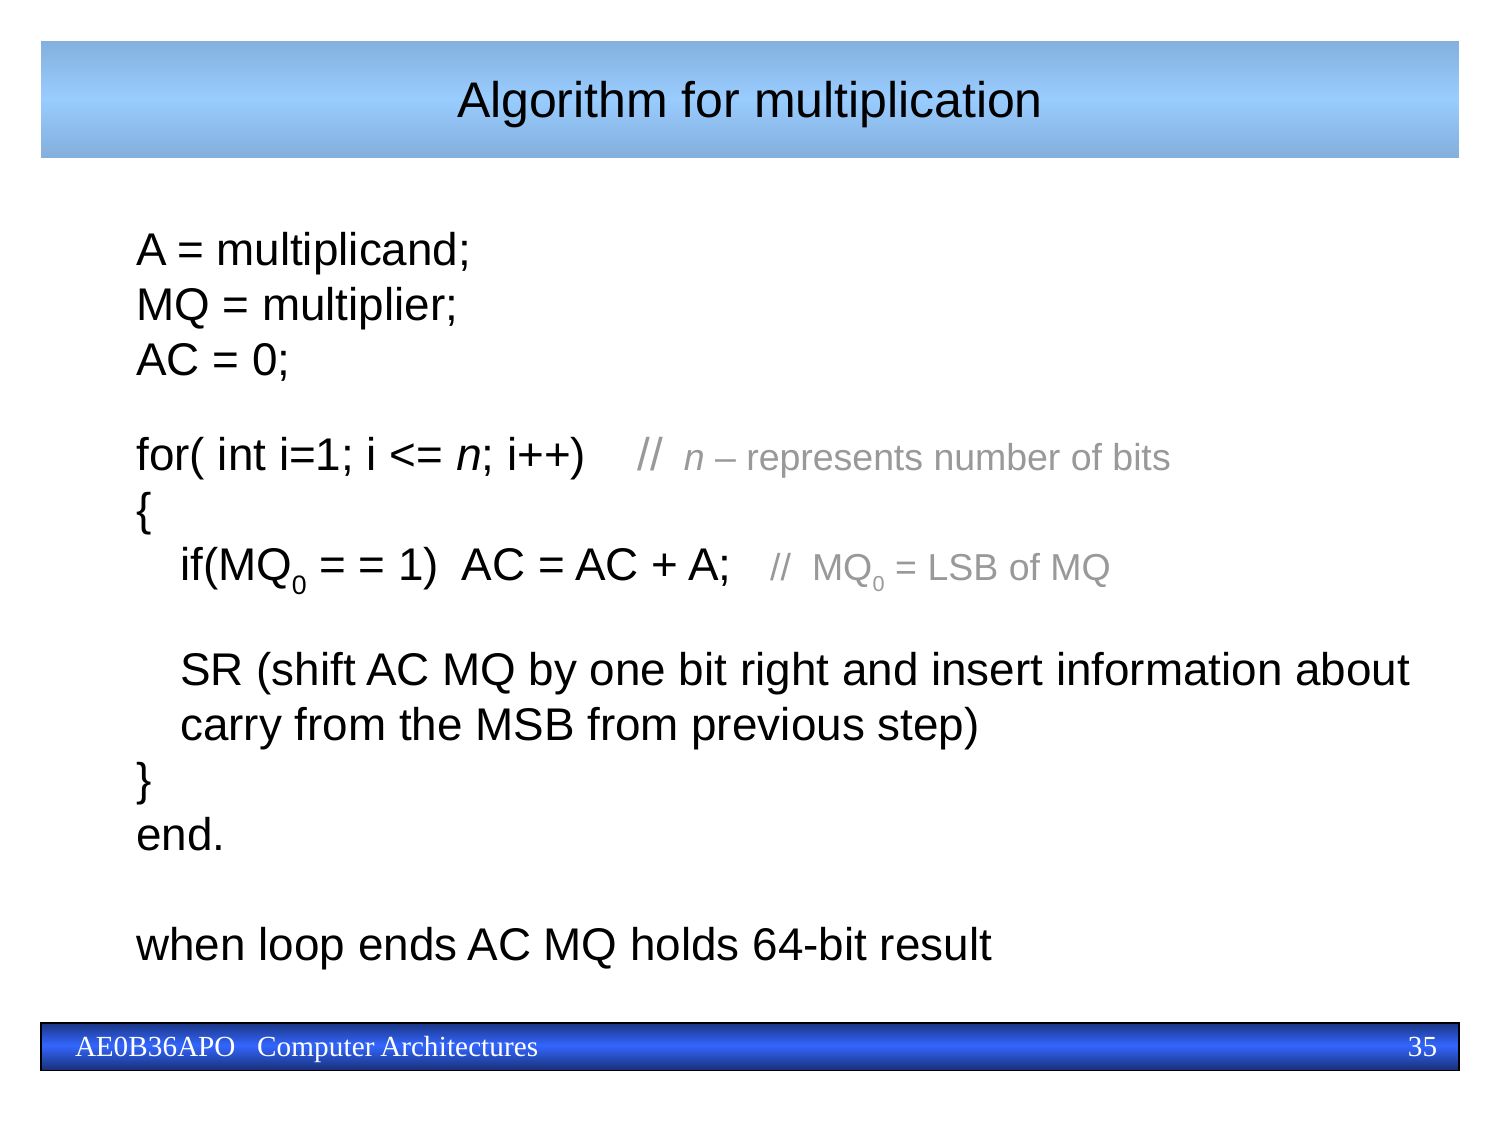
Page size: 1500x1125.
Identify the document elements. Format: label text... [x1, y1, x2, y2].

title Algorithm for multiplication [41, 41, 1459, 158]
text_box A = multiplicand; MQ = multiplier; AC = 0; for( int i=1; i <= n; i++) // n – represents number of bits { if(MQ0 = = 1) AC = AC + A; // MQ0 = LSB of MQ SR (shift AC MQ by one bit right and insert information about carry from the MSB from previous step) } end. when loop ends AC MQ holds 64-bit result [105, 212, 1465, 978]
